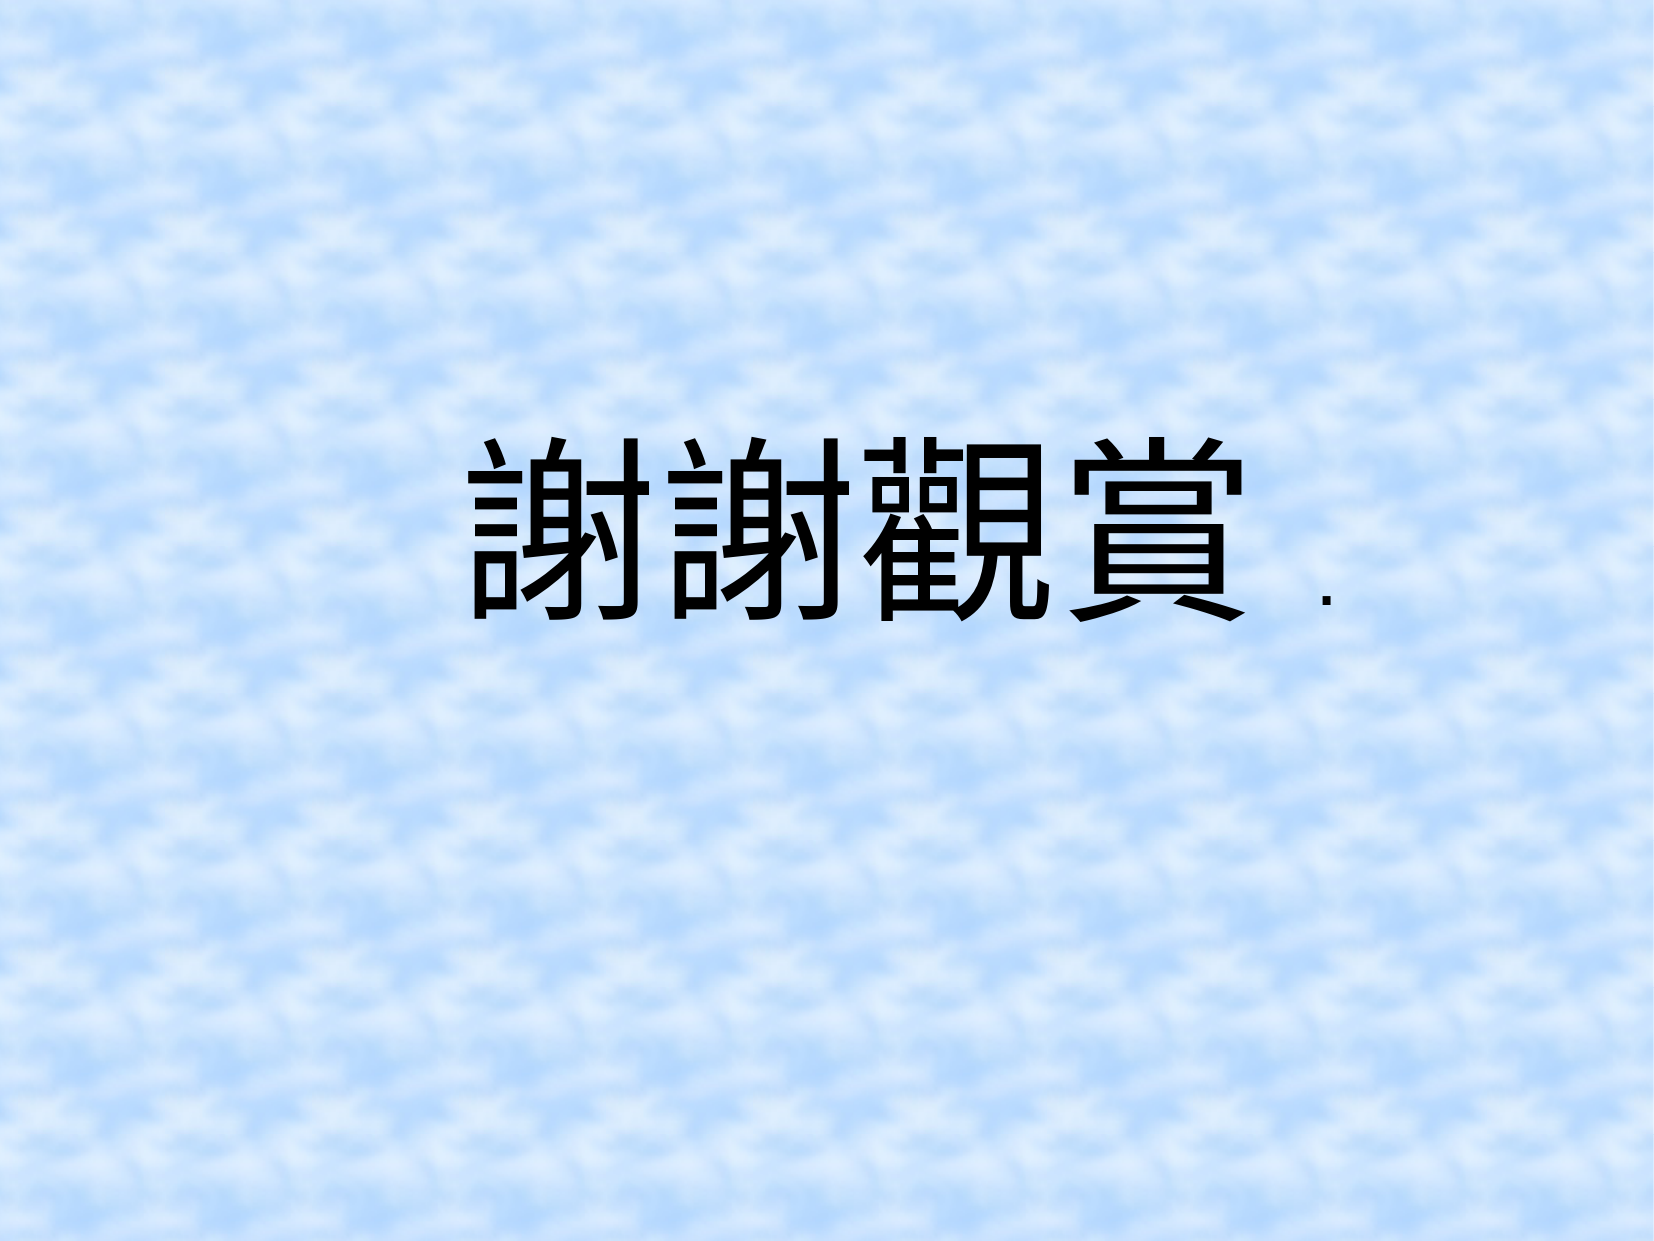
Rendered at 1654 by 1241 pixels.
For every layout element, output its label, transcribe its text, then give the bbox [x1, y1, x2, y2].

text_box 謝謝觀賞. [442, 365, 1625, 621]
picture [0, 0, 1654, 1241]
